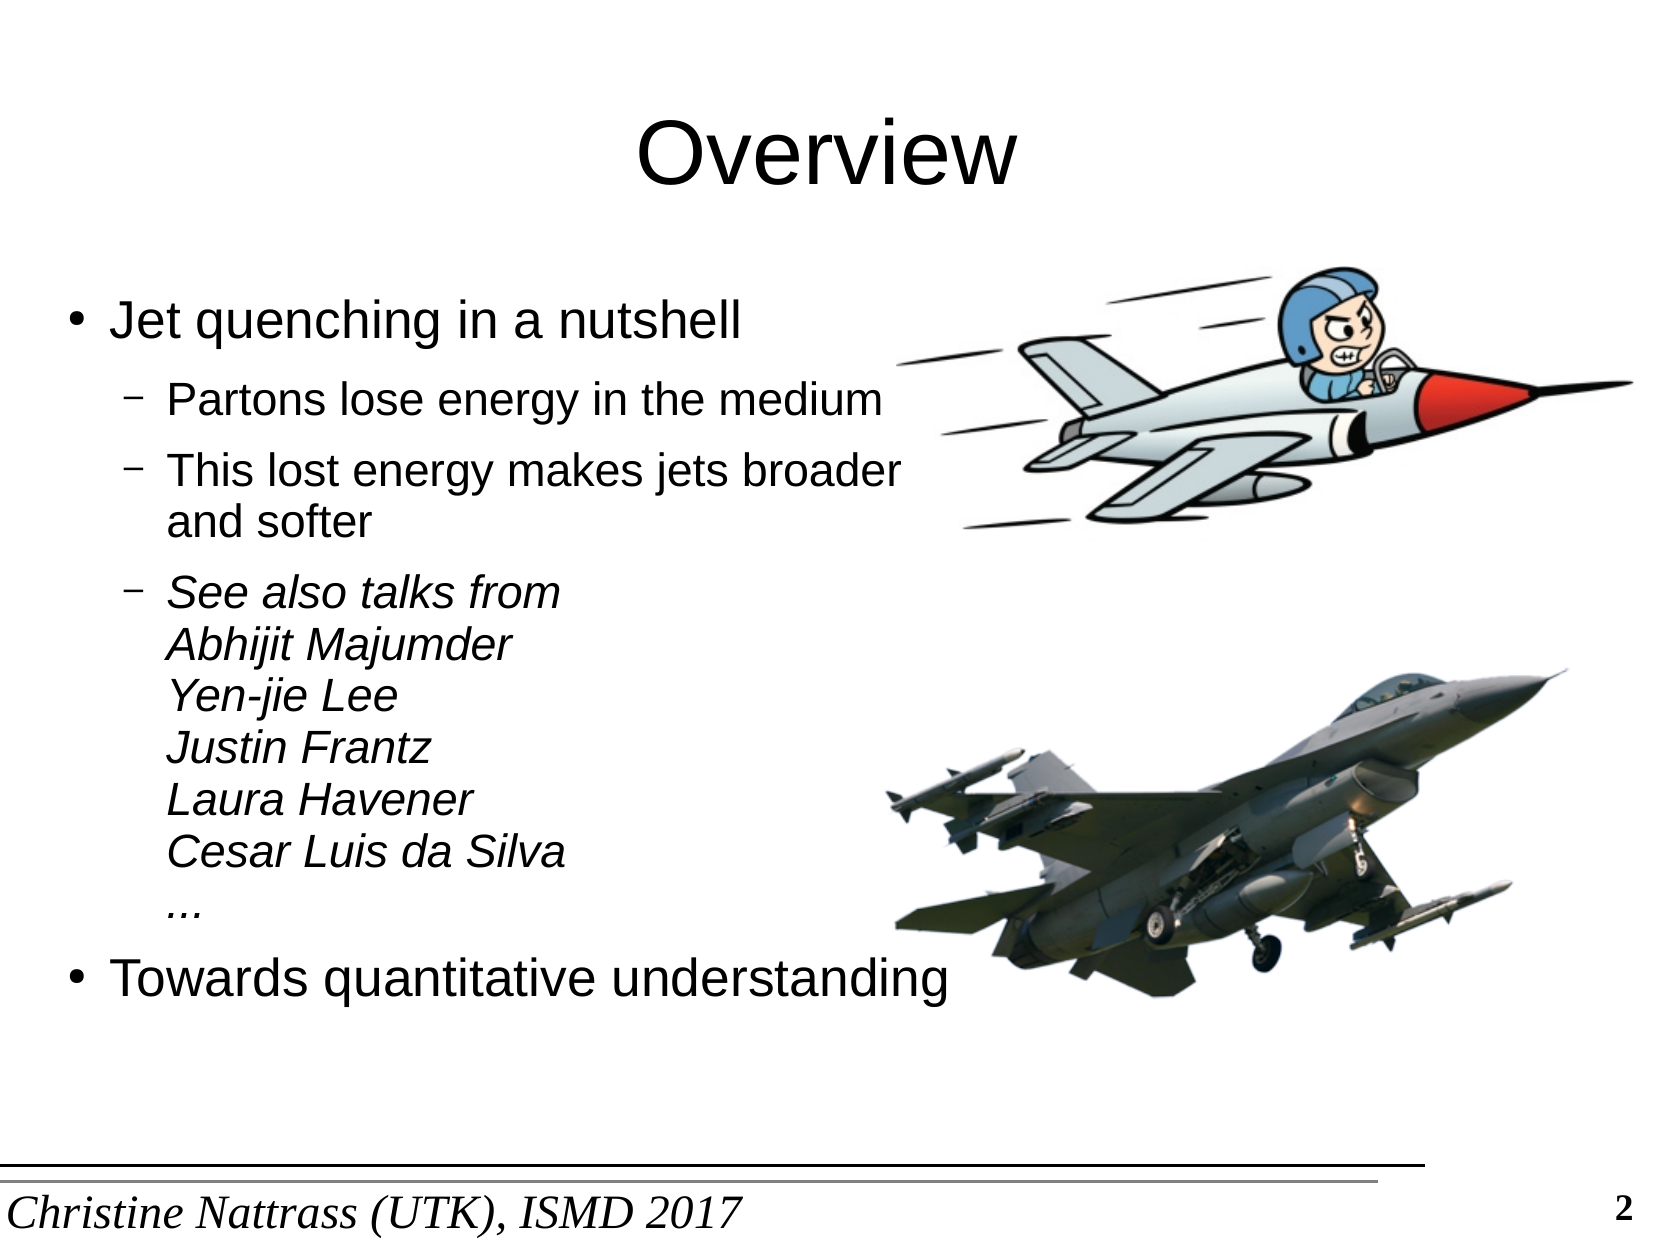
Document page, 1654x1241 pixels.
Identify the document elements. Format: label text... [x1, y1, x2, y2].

list Jet quenching in a nutshell Partons lose energy in the medium This lost energy makes jets broader and softer See also talks from Abhijit Majumder Yen-jie Lee Justin Frantz Laura Havener Cesar Luis da Silva ... Towards quantitative understanding [53, 290, 991, 1010]
title Overview [82, 49, 1571, 257]
picture [878, 266, 1635, 1111]
